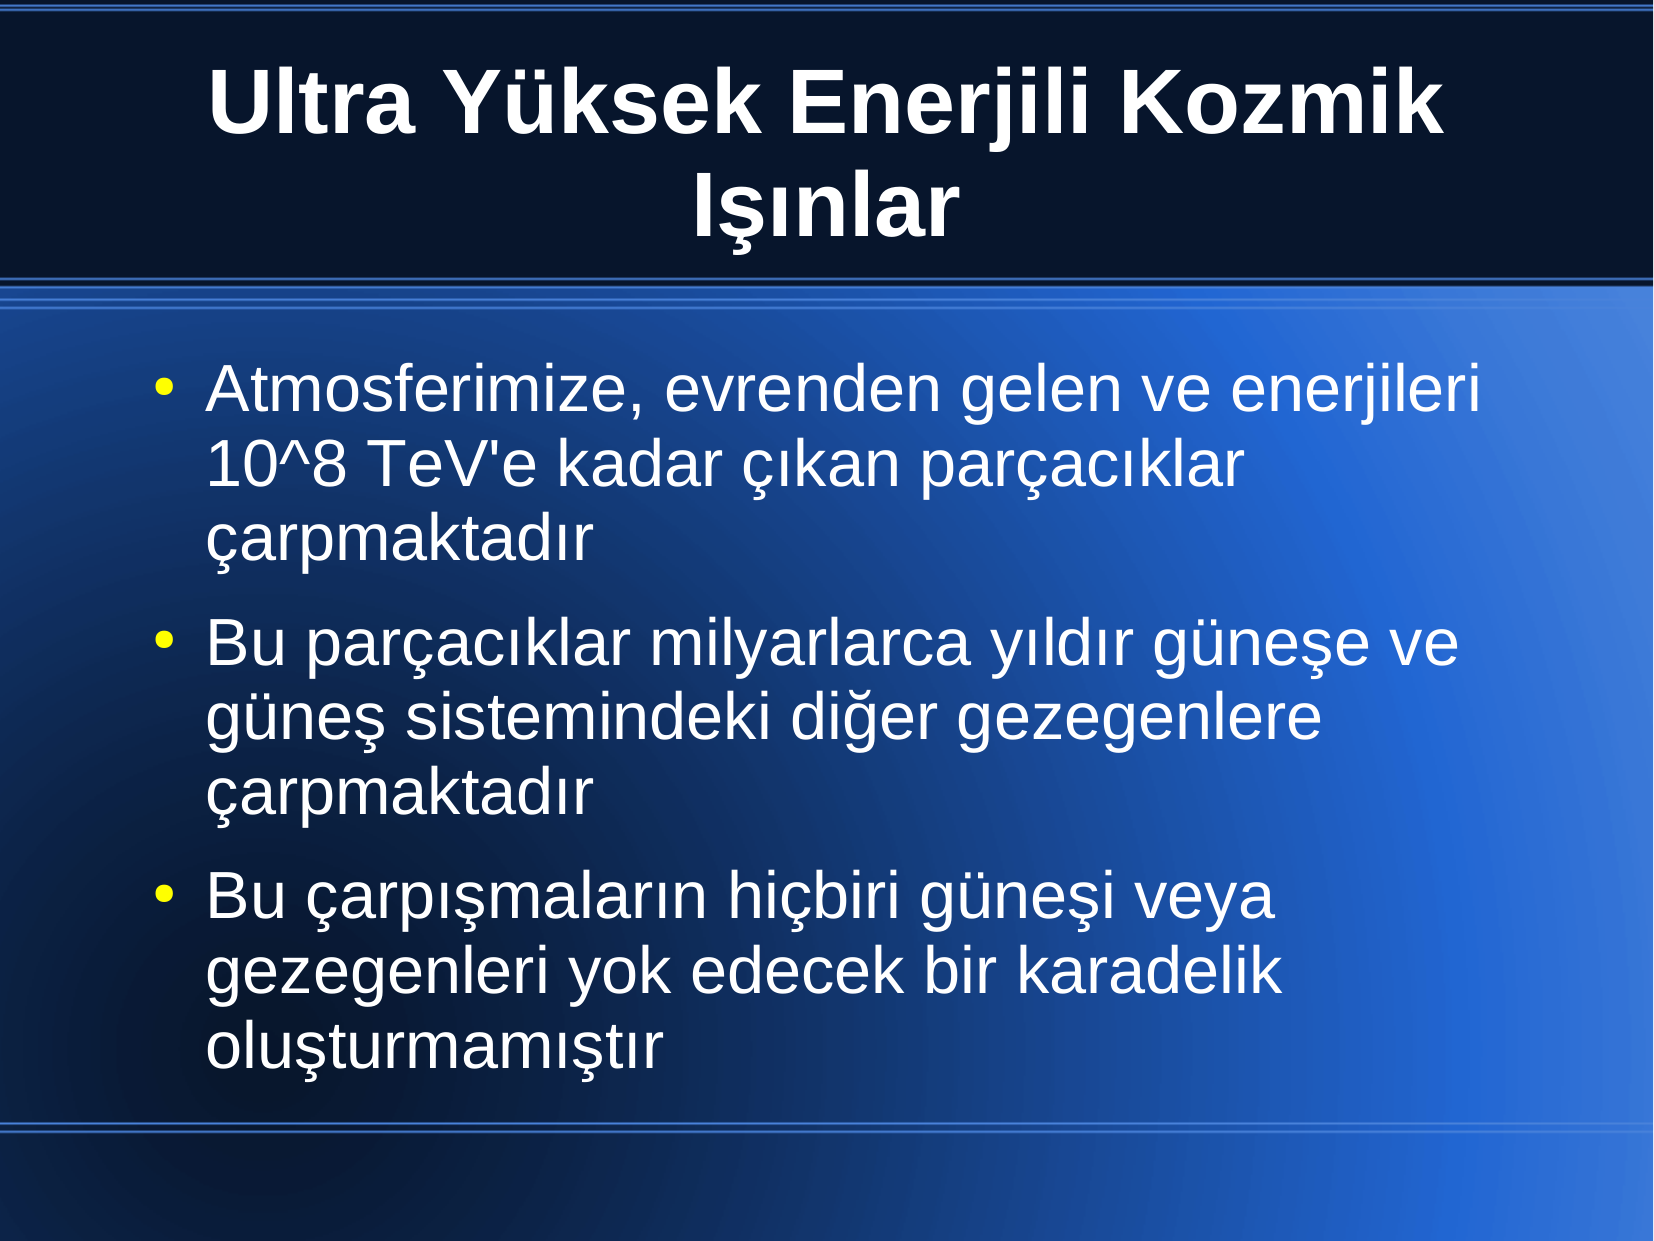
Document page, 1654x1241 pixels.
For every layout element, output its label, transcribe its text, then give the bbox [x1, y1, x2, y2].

picture [0, 0, 1654, 1241]
list Atmosferimize, evrenden gelen ve enerjileri 10^8 TeV'e kadar çıkan parçacıklar çarpmaktadır Bu parçacıklar milyarlarca yıldır güneşe ve güneş sistemindeki diğer gezegenlere çarpmaktadır Bu çarpışmaların hiçbiri güneşi veya gezegenleri yok edecek bir karadelik oluşturmamıştır [134, 350, 1516, 1185]
title Ultra Yüksek Enerjili Kozmik Işınlar [82, 49, 1571, 257]
